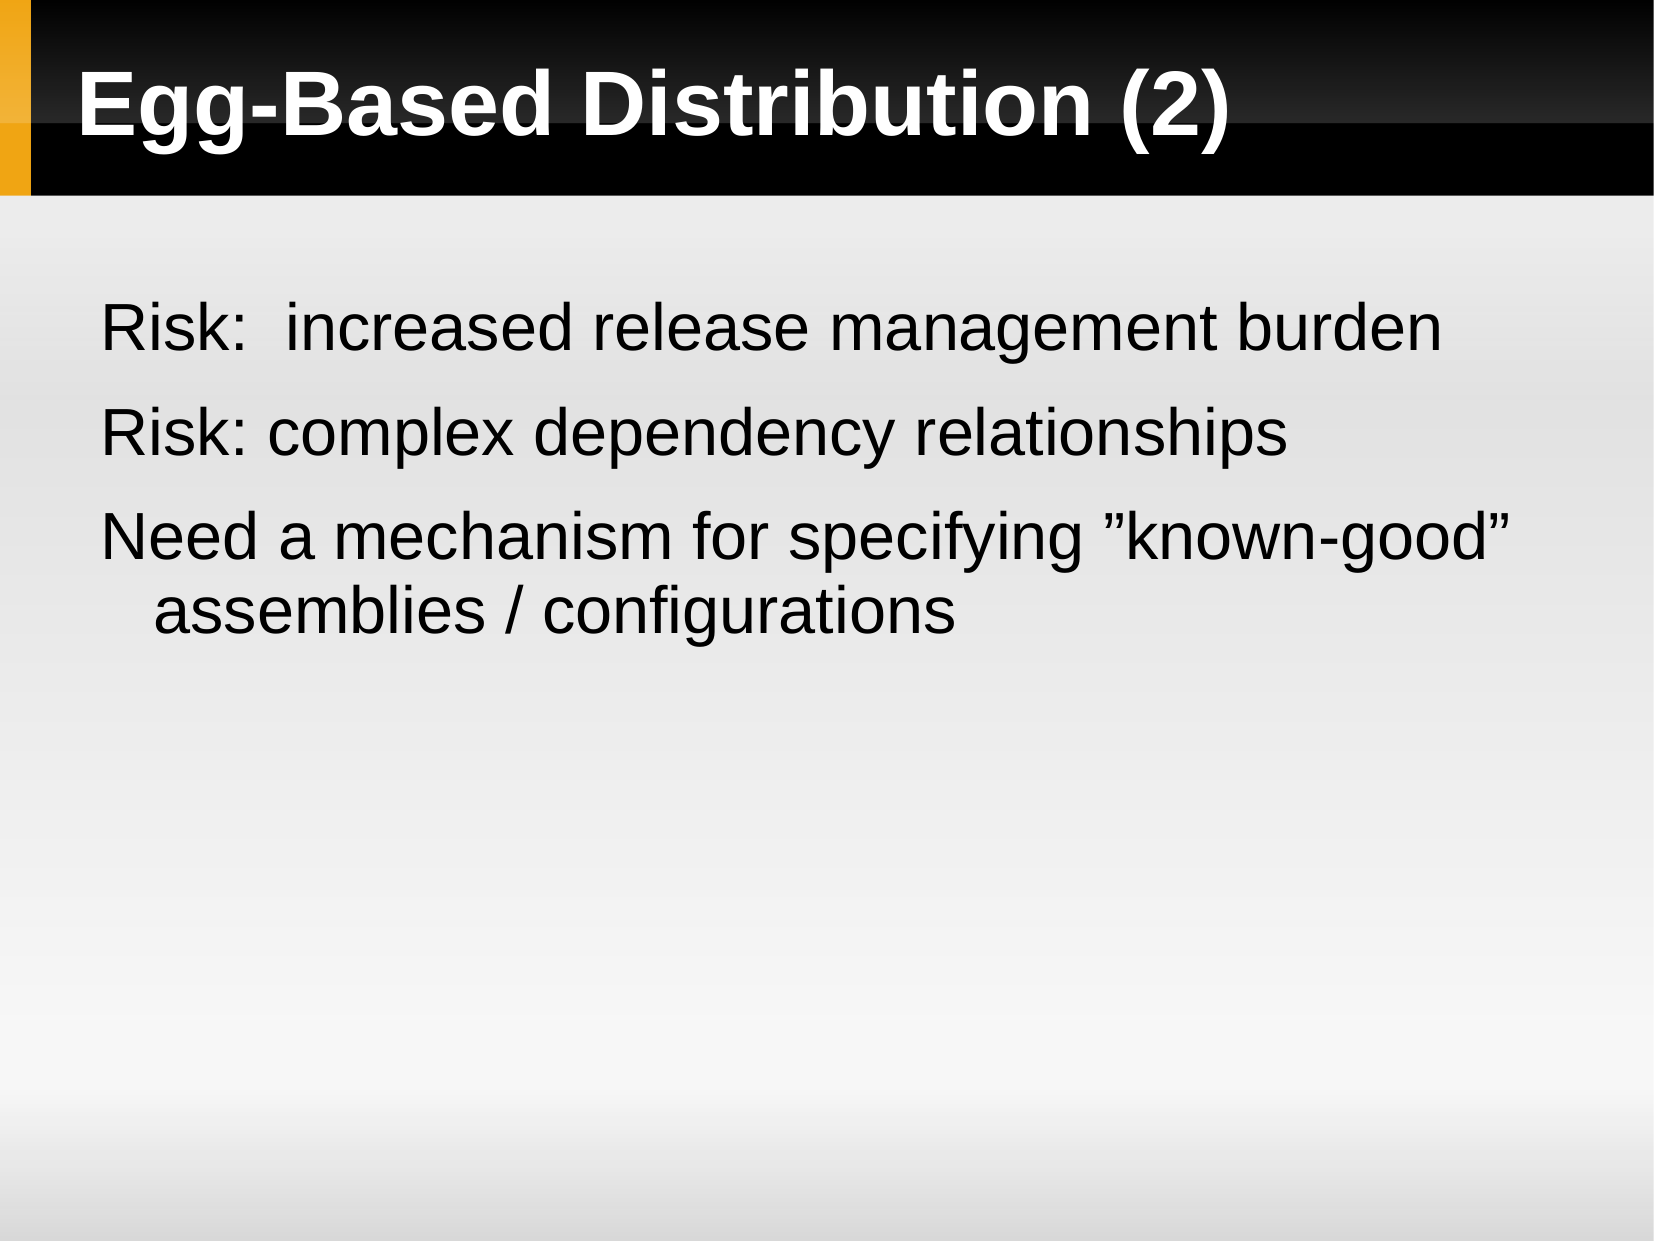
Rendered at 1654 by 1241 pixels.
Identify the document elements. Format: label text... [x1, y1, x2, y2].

picture [0, 0, 1654, 1241]
list Risk: increased release management burden Risk: complex dependency relationships Need a mechanism for specifying ”known-good” assemblies / configurations [82, 290, 1571, 1094]
title Egg-Based Distribution (2) [76, 7, 1565, 200]
